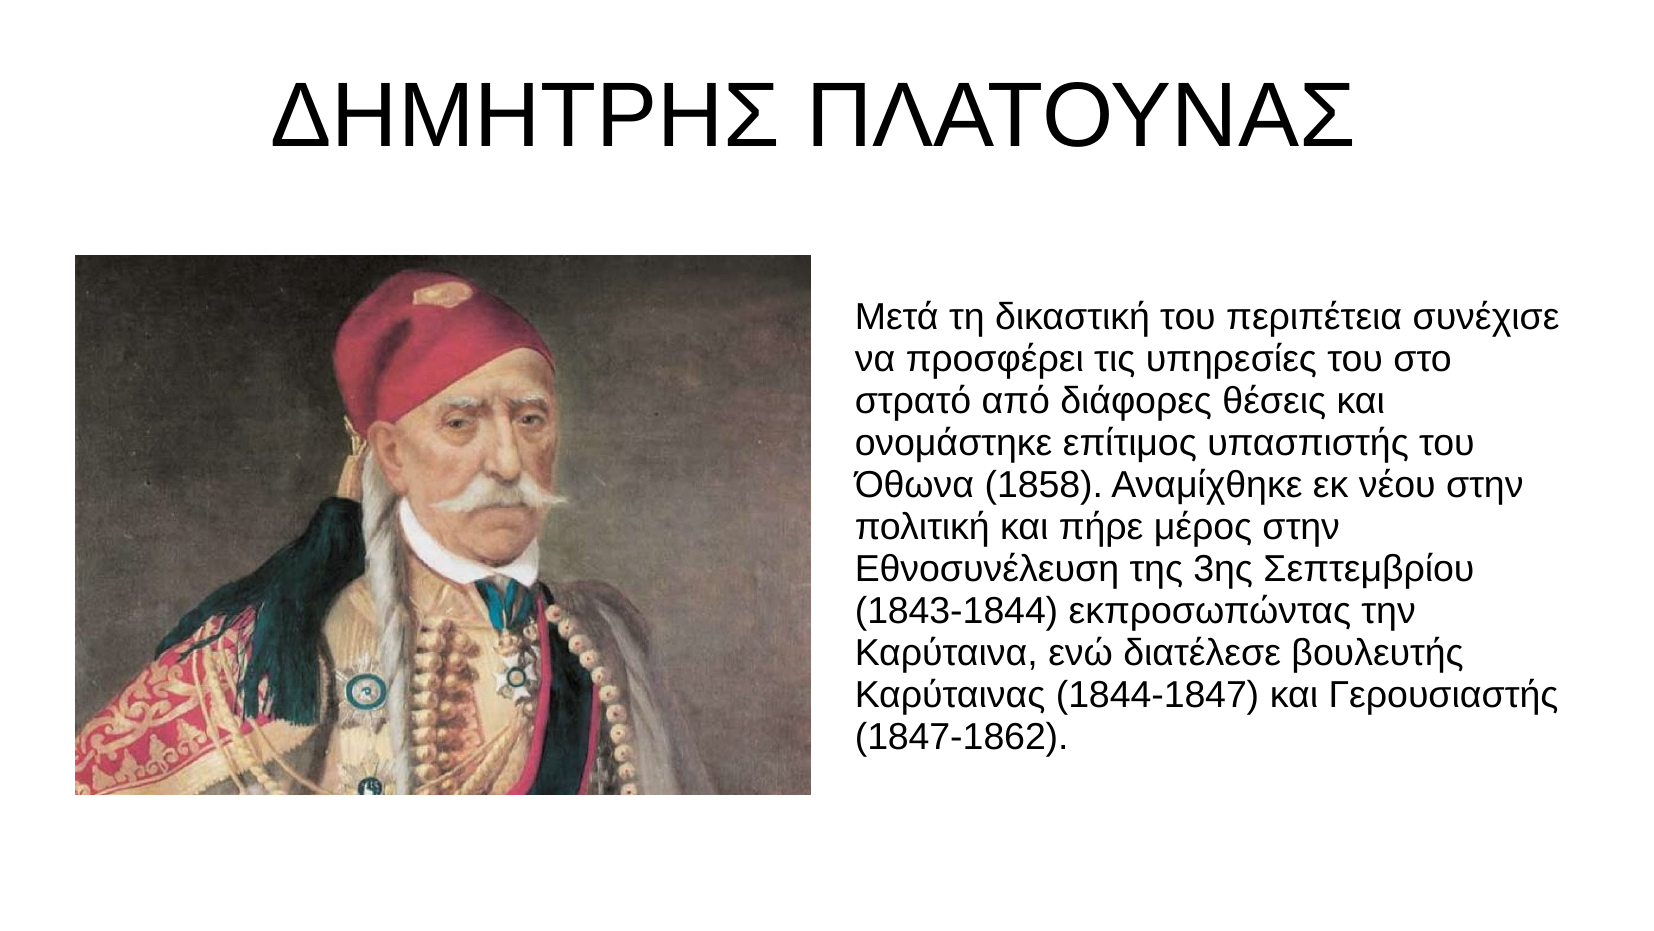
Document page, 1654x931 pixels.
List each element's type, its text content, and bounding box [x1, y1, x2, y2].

title ΔΗΜΗΤΡΗΣ ΠΛΑΤΟΥΝΑΣ [82, 37, 1571, 193]
picture [75, 255, 811, 796]
text_box Μετά τη δικαστική του περιπέτεια συνέχισε να προσφέρει τις υπηρεσίες του στο στρατό από διάφορες θέσεις και ονομάστηκε επίτιμος υπασπιστής του Όθωνα (1858). Αναμίχθηκε εκ νέου στην πολιτική και πήρε μέρος στην Εθνοσυνέλευση της 3ης Σεπτεμβρίου (1843-1844) εκπροσωπώντας την Καρύταινα, ενώ διατέλεσε βουλευτής Καρύταινας (1844-1847) και Γερουσιαστής (1847-1862). [840, 288, 1576, 766]
